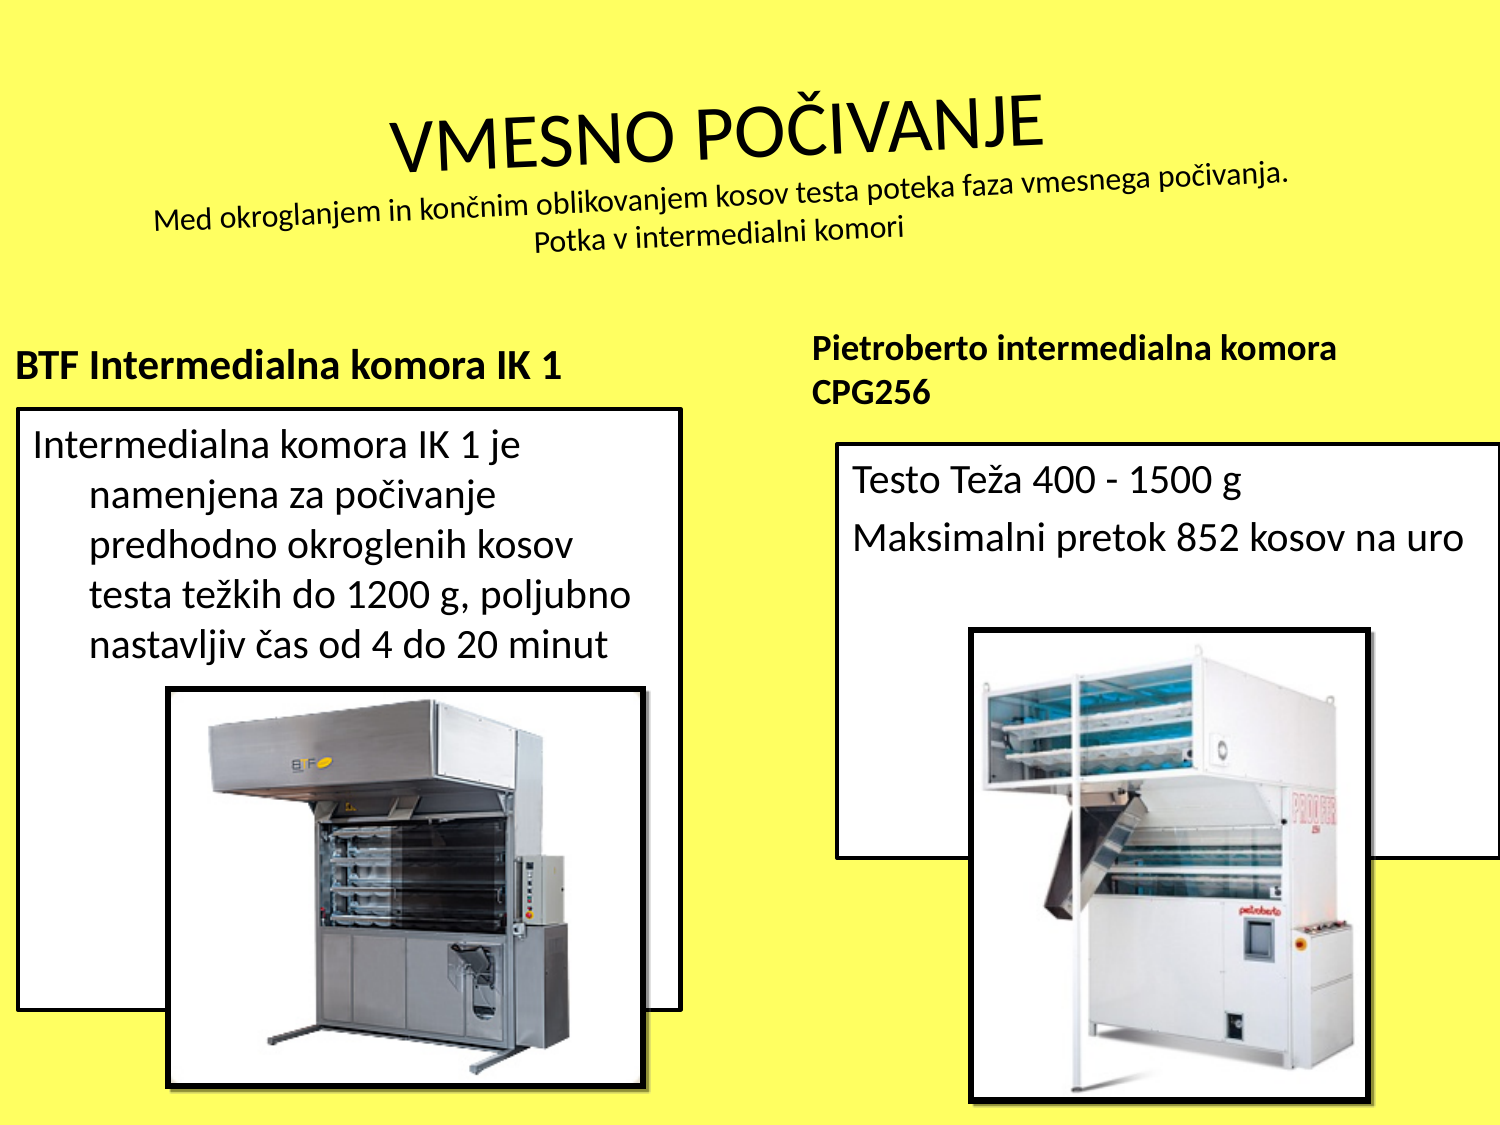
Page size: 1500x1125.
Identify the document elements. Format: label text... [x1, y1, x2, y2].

title VMESNO POČIVANJE Med okroglanjem in končnim oblikovanjem kosov testa poteka faza vmesnega počivanja. Potka v intermedialni komori [41, 42, 1399, 290]
list Testo Teža 400 - 1500 g Maksimalni pretok 852 kosov na uro [836, 444, 1500, 858]
list Intermedialna komora IK 1 je namenjena za počivanje predhodno okroglenih kosov testa težkih do 1200 g, poljubno nastavljiv čas od 4 do 20 minut [17, 408, 681, 1010]
list BTF Intermedialna komora IK 1 [0, 290, 663, 396]
picture [171, 692, 640, 1084]
list Pietroberto intermedialna komora CPG256 [797, 314, 1461, 420]
picture [974, 633, 1366, 1098]
